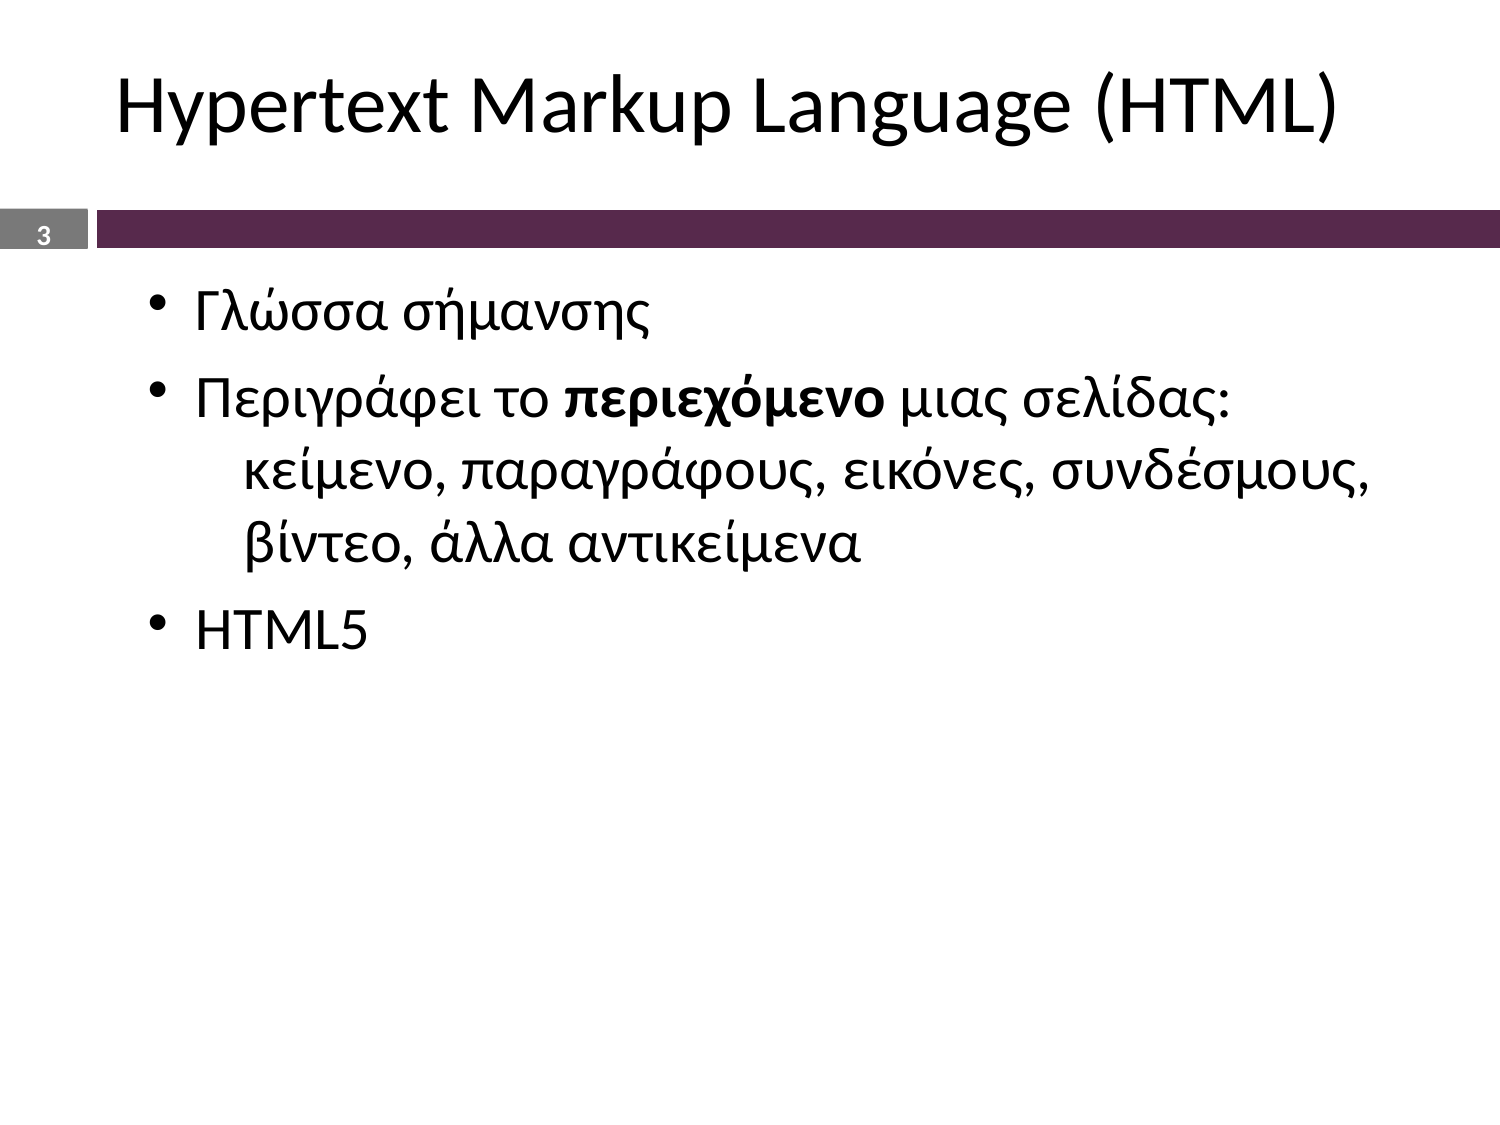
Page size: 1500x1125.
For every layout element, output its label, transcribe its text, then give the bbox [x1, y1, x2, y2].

text_box [0, 208, 88, 249]
title Hypertext Markup Language (HTML) [100, 19, 1438, 182]
list Γλώσσα σήμανσης Περιγράφει το περιεχόμενο μιας σελίδας: κείμενο, παραγράφους, εικόνες, συνδέσμους, βίντεο, άλλα αντικείμενα HTML5 [100, 262, 1438, 1000]
